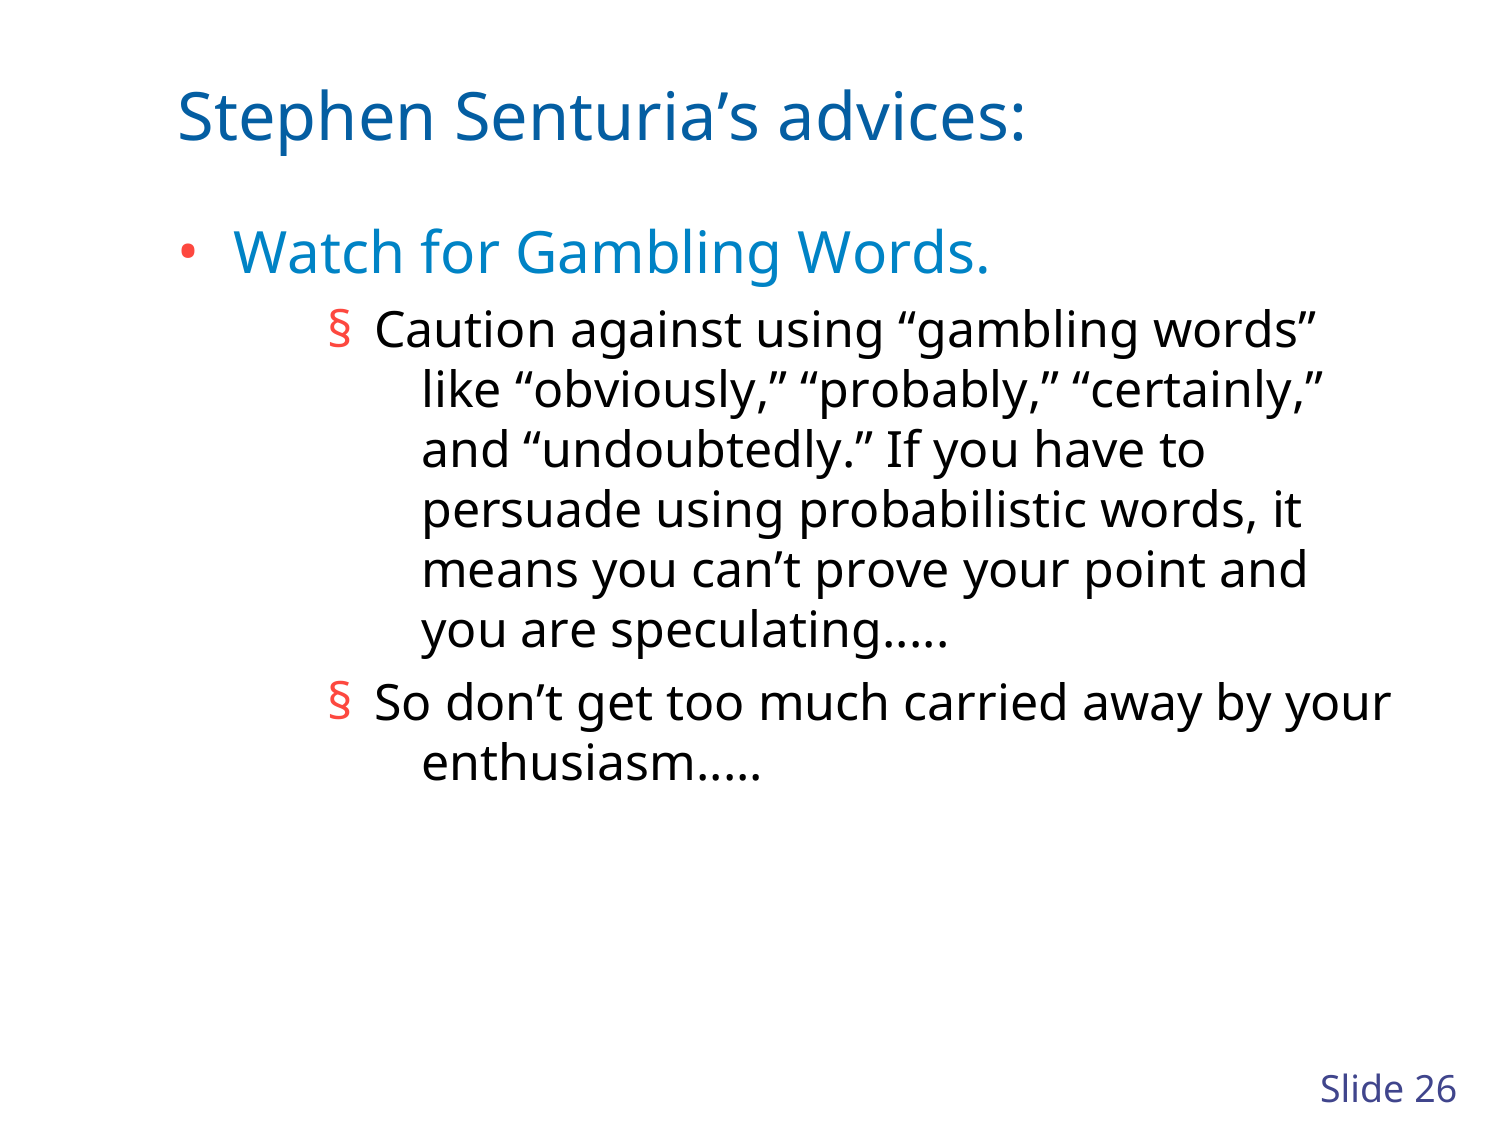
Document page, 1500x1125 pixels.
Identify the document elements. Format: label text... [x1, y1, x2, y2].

list Watch for Gambling Words. Caution against using “gambling words” like “obviously,” “probably,” “certainly,” and “undoubtedly.” If you have to persuade using probabilistic words, it means you can’t prove your point and you are speculating..... So don’t get too much carried away by your enthusiasm..... [162, 208, 1417, 923]
title Stephen Senturia’s advices: [162, 50, 1413, 161]
